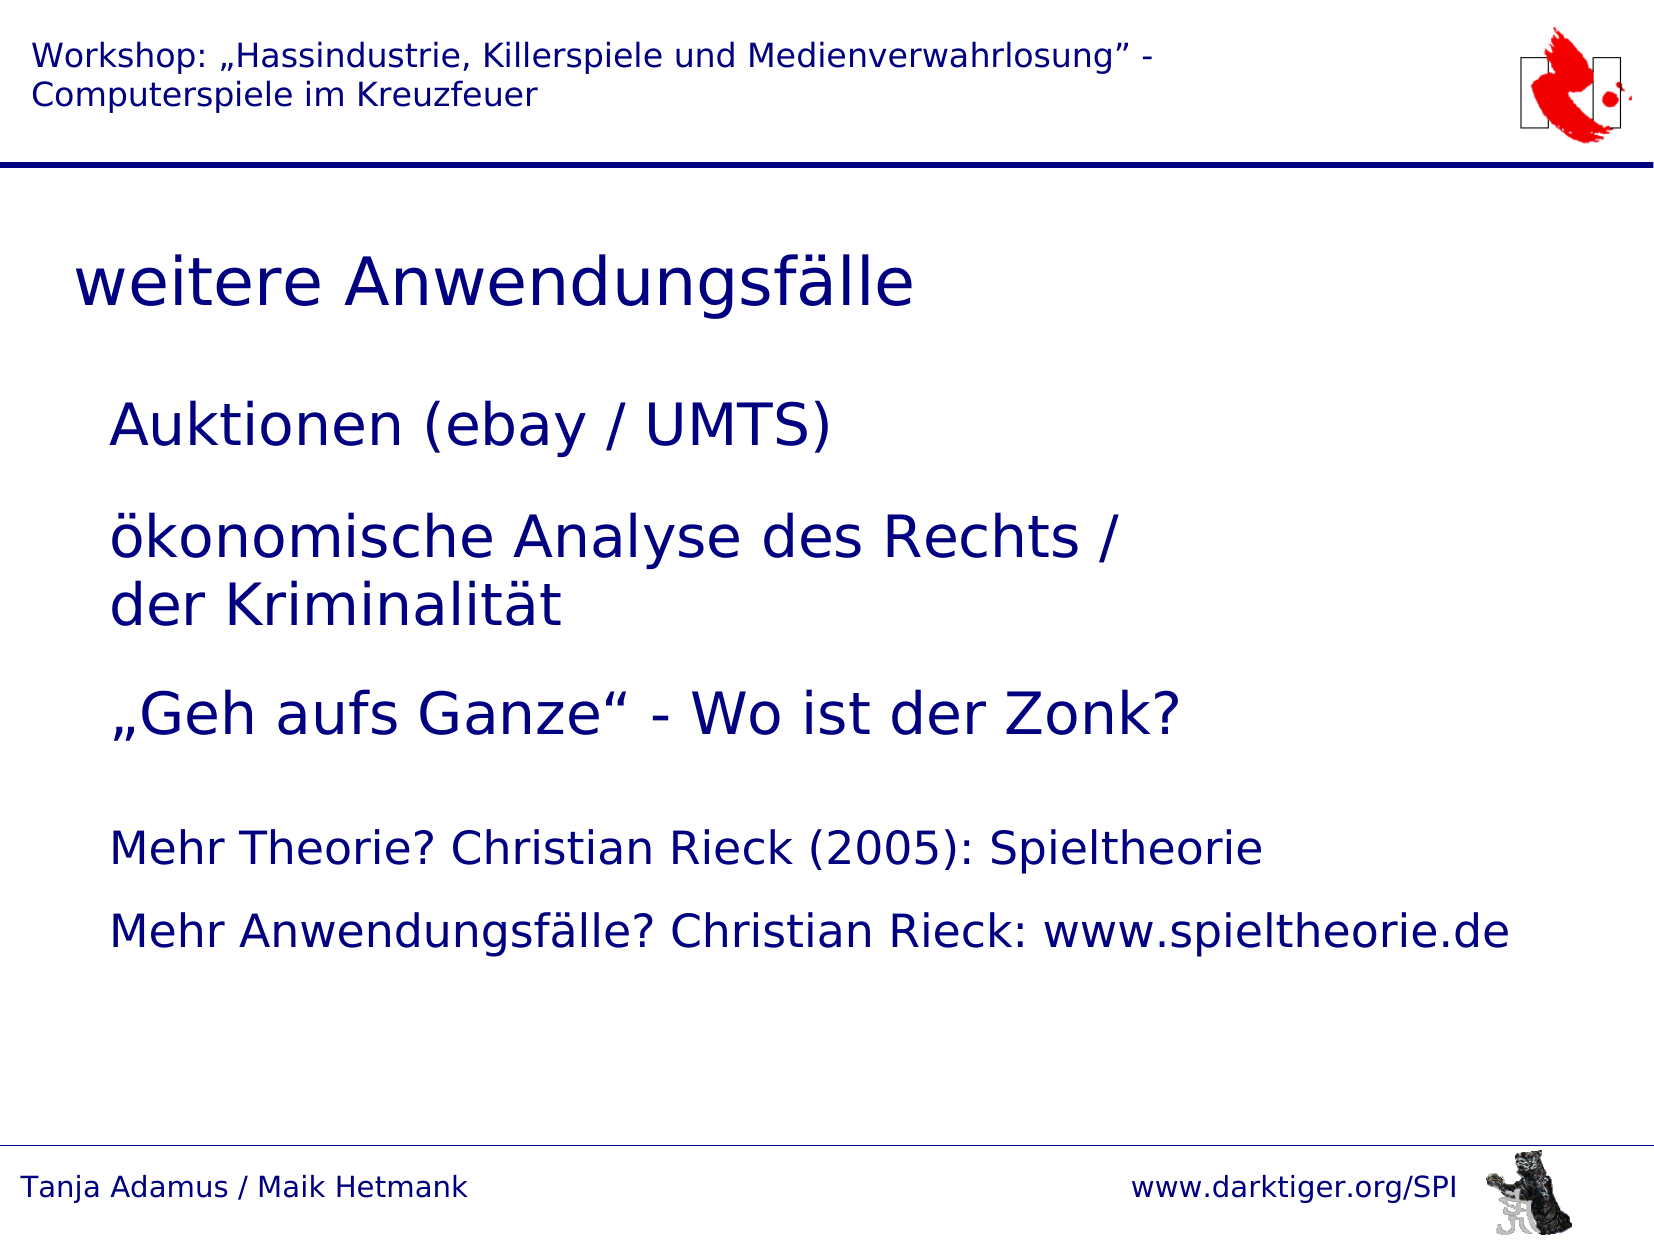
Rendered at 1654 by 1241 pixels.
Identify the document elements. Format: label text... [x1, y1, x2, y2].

text_box Mehr Theorie? Christian Rieck (2005): Spieltheorie [94, 814, 1536, 897]
picture [1503, 16, 1632, 148]
text_box „Geh aufs Ganze“ - Wo ist der Zonk? [94, 673, 1536, 774]
text_box ökonomische Analyse des Rechts / der Kriminalität [94, 496, 1536, 647]
text_box Workshop: „Hassindustrie, Killerspiele und Medienverwahrlosung” - Computerspiele im Kreuzfeuer [16, 29, 1418, 178]
text_box Mehr Anwendungsfälle? Christian Rieck: www.spieltheorie.de [94, 897, 1536, 999]
text_box Auktionen (ebay / UMTS) [94, 383, 1536, 485]
picture [1486, 1150, 1572, 1235]
text_box weitere Anwendungsfälle [59, 236, 1625, 329]
